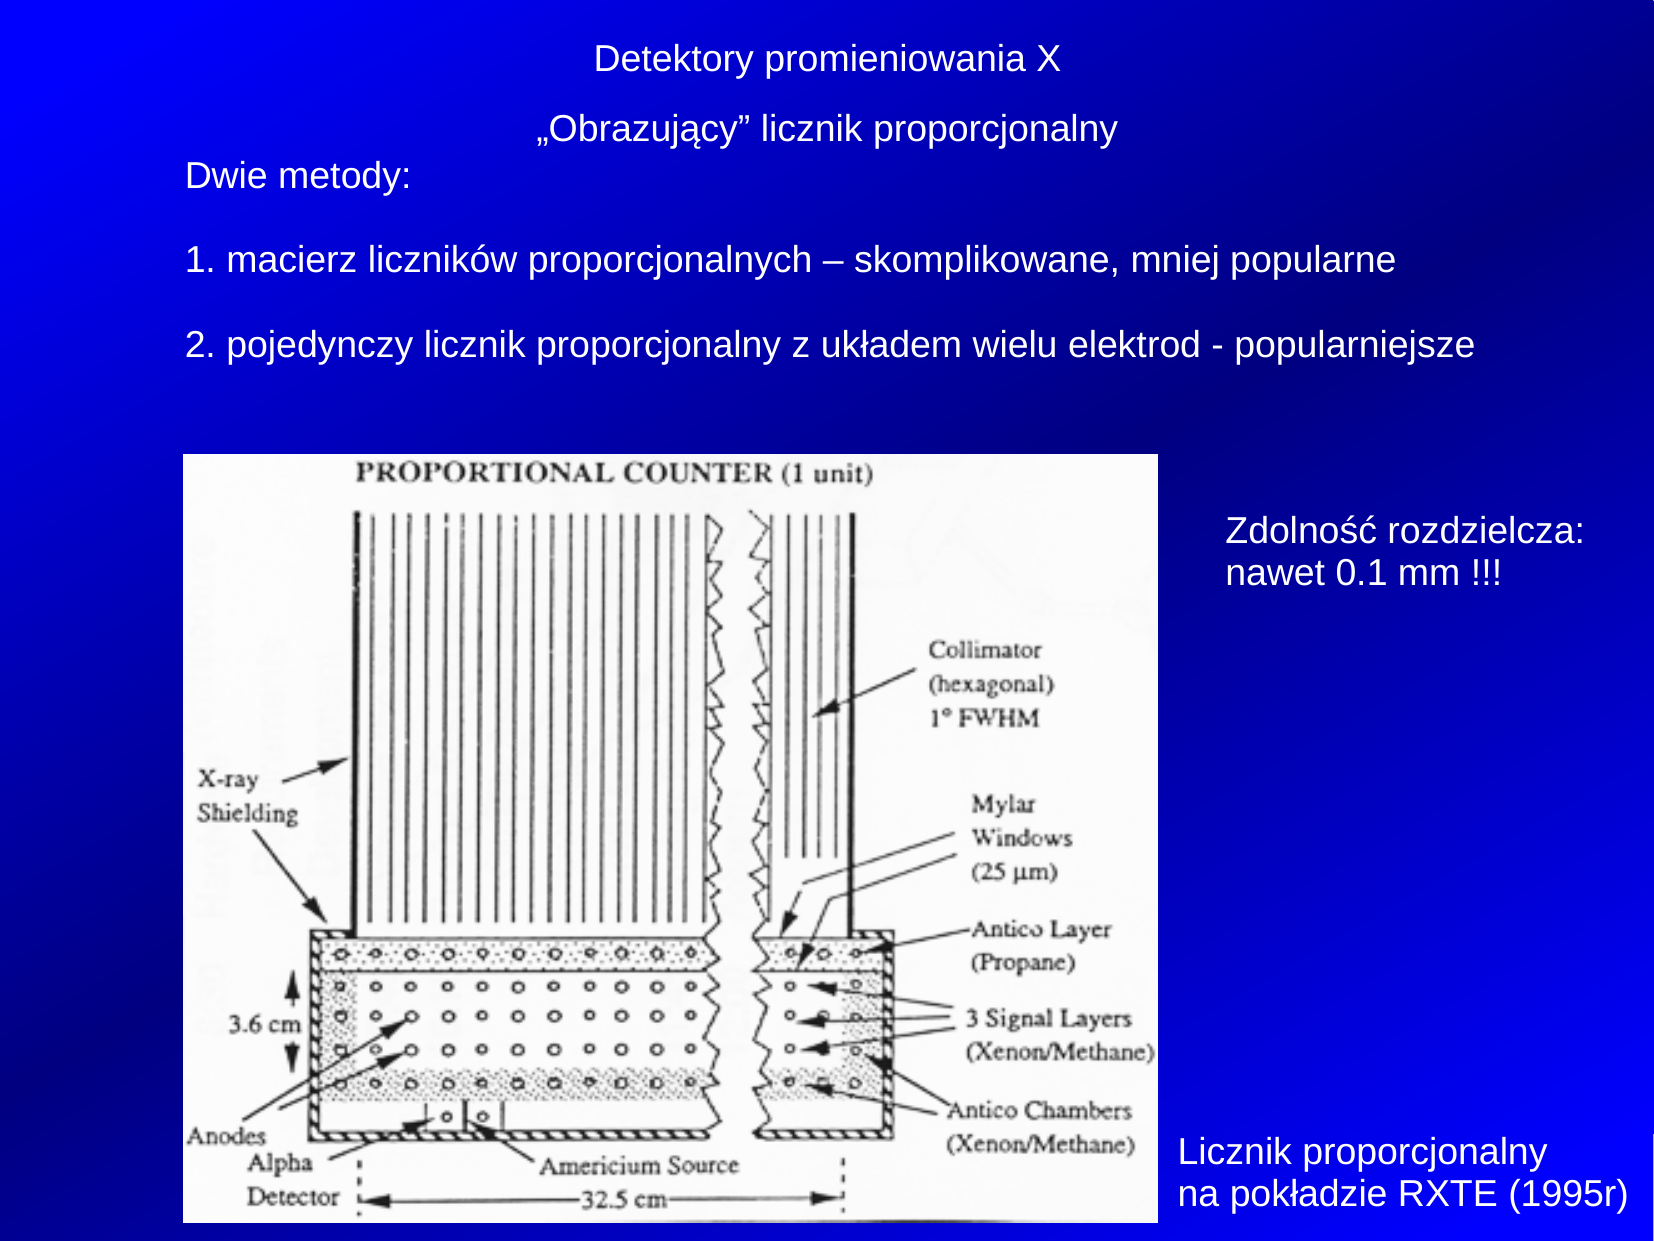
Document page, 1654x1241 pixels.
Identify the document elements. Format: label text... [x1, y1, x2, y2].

text_box Dwie metody: 1. macierz liczników proporcjonalnych – skomplikowane, mniej popularne 2. pojedynczy licznik proporcjonalny z układem wielu elektrod - popularniejsze [170, 147, 1491, 373]
text_box Zdolność rozdzielcza: nawet 0.1 mm !!! [1210, 501, 1601, 601]
text_box Licznik proporcjonalny na pokładzie RXTE (1995r) [1162, 1123, 1644, 1223]
text_box Detektory promieniowania X [578, 29, 1077, 87]
text_box „Obrazujący” licznik proporcjonalny [521, 100, 1134, 147]
picture [183, 454, 1158, 1223]
